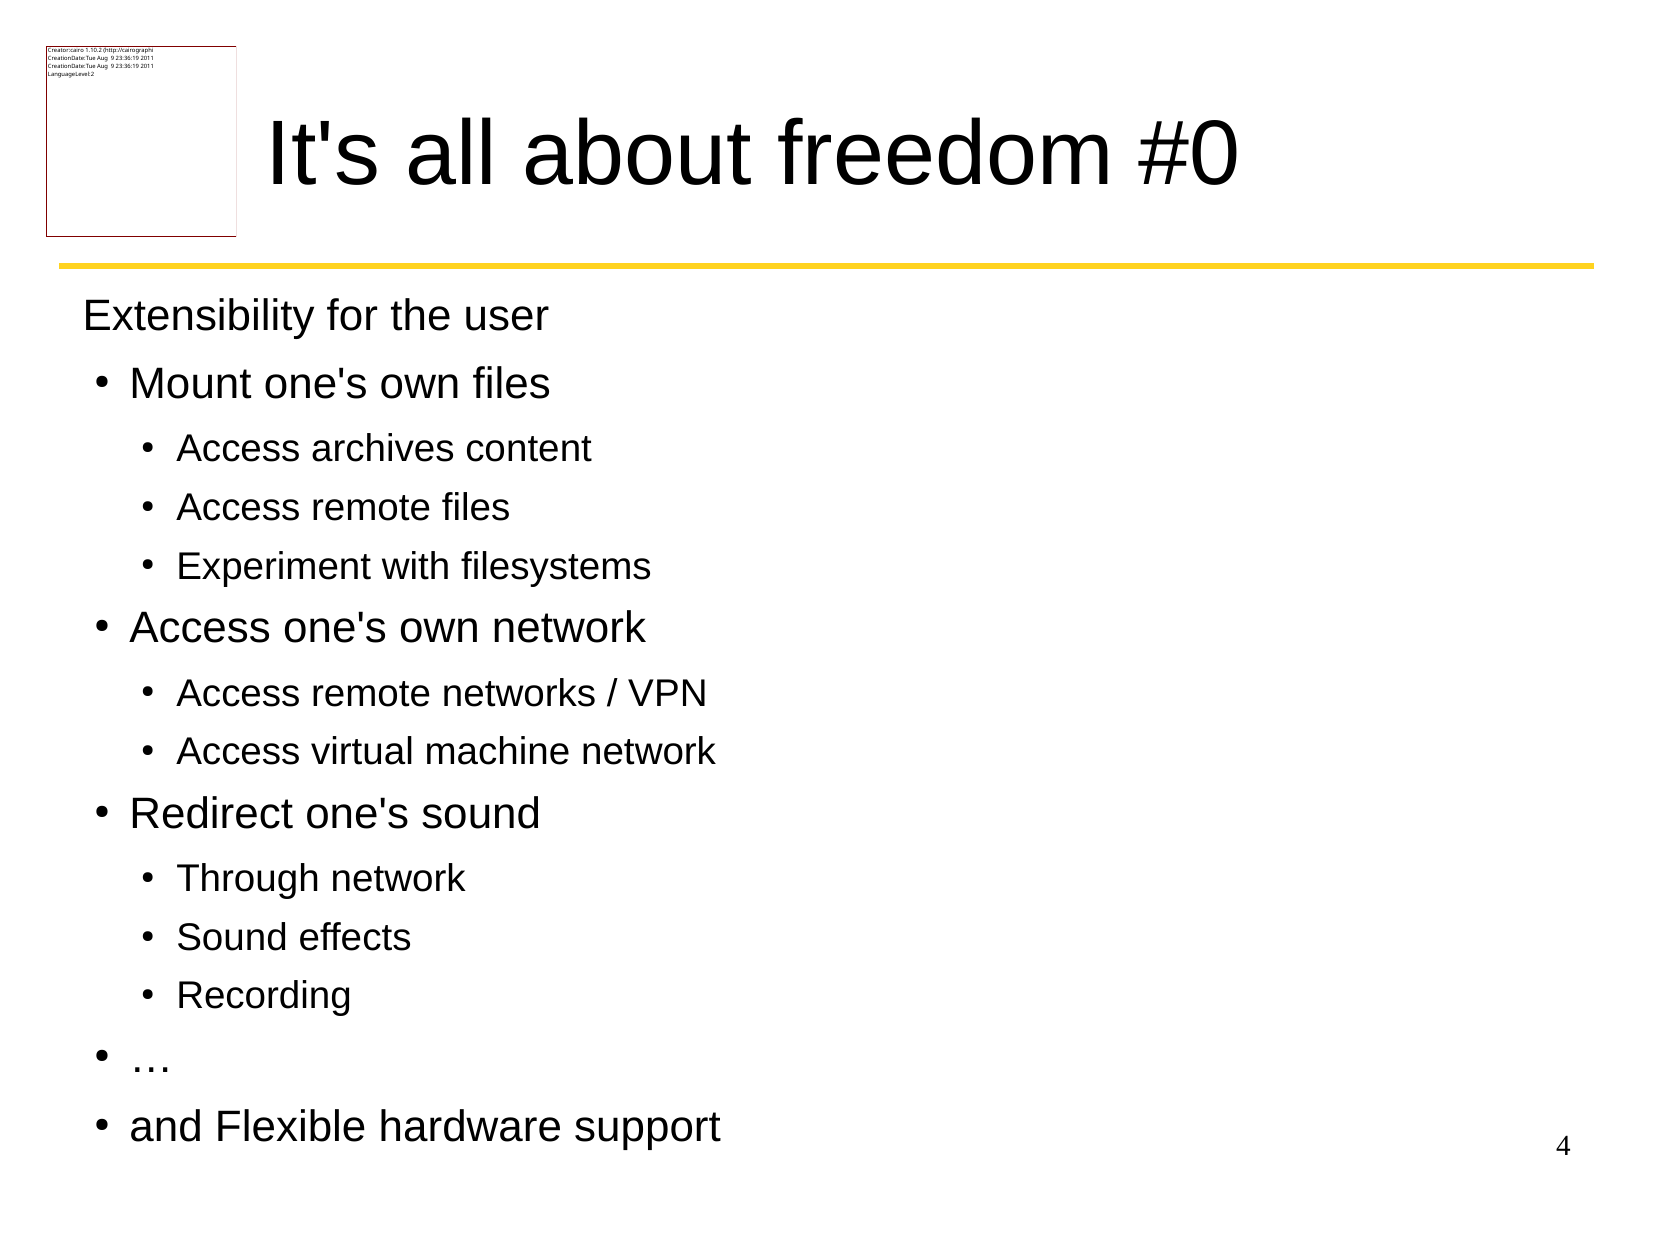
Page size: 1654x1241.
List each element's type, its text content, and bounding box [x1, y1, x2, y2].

list Extensibility for the user Mount one's own files Access archives content Access remote files Experiment with filesystems Access one's own network Access remote networks / VPN Access virtual machine network Redirect one's sound Through network Sound effects Recording … and Flexible hardware support [82, 290, 1571, 1152]
title It's all about freedom #0 [265, 49, 1571, 257]
